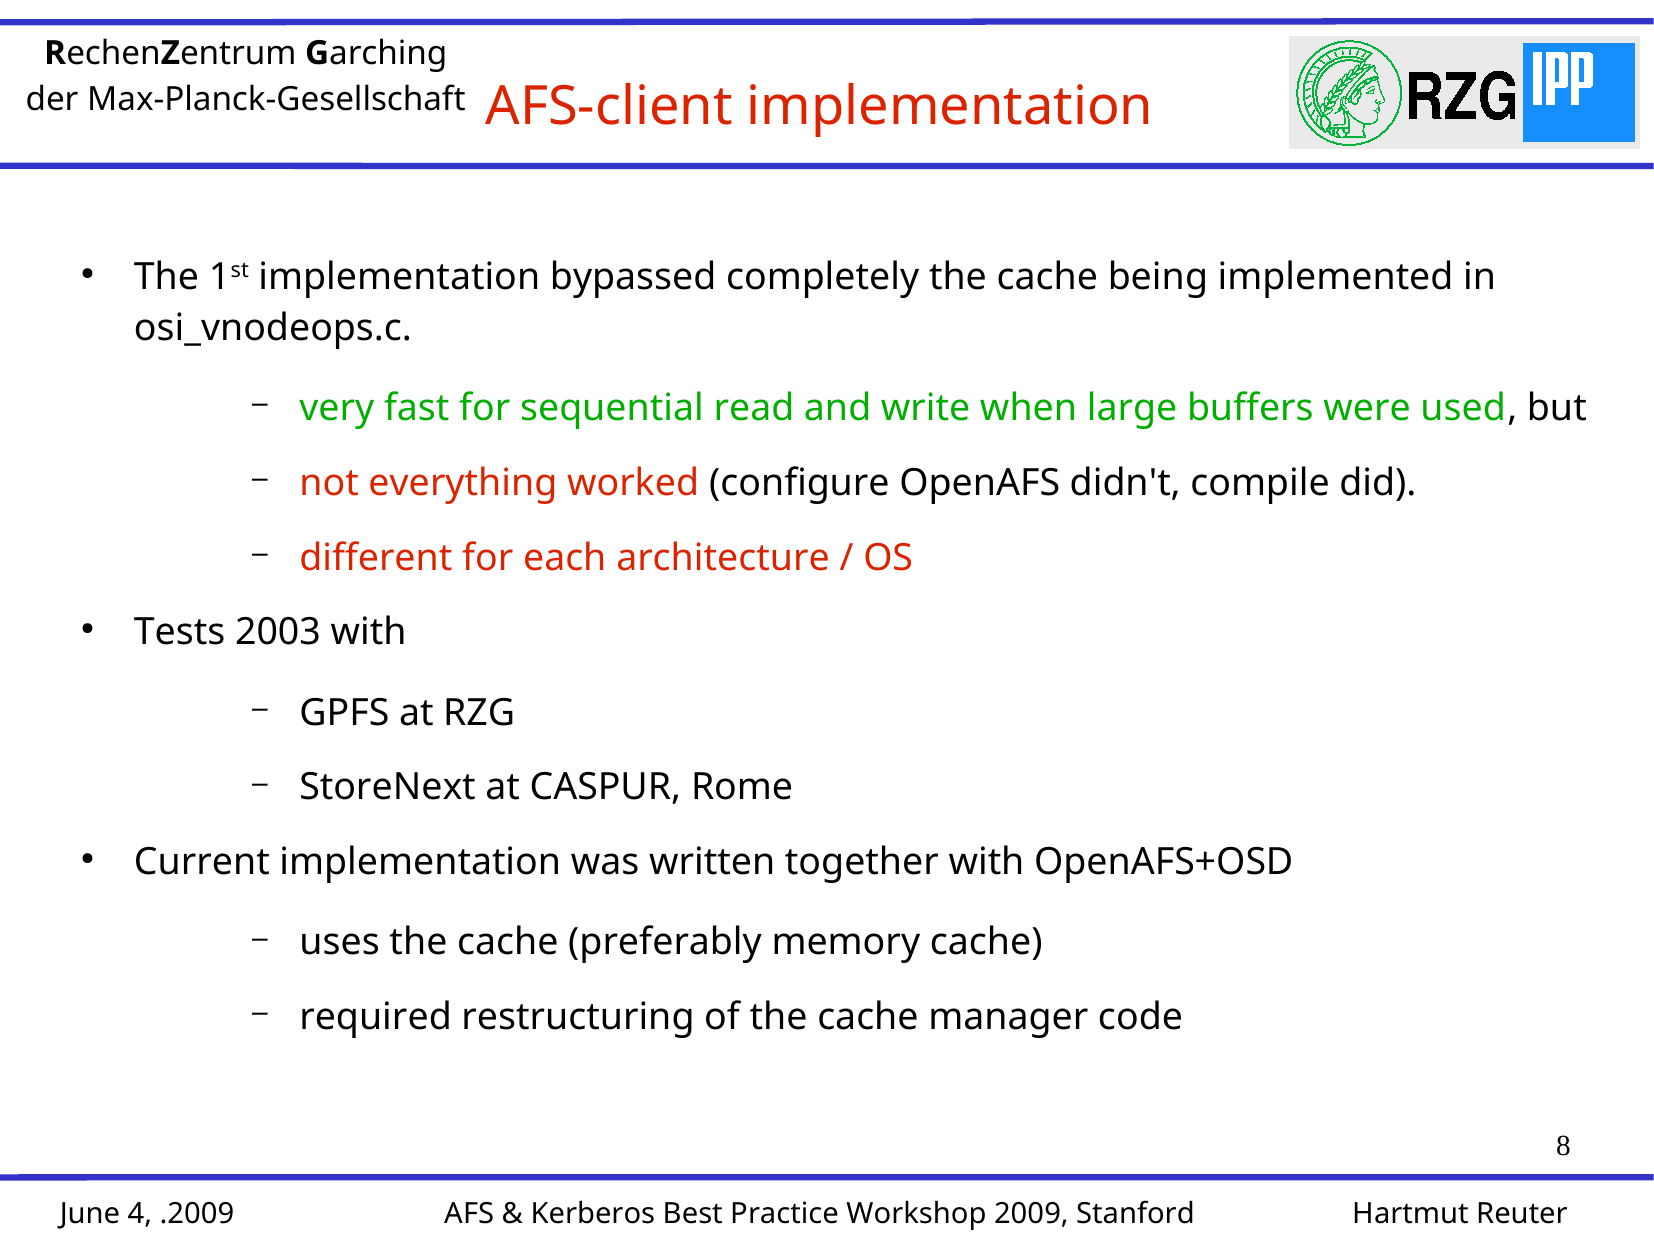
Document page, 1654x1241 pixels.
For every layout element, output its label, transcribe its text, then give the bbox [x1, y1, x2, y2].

list The 1st implementation bypassed completely the cache being implemented in osi_vnodeops.c. very fast for sequential read and write when large buffers were used, but not everything worked (configure OpenAFS didn't, compile did). different for each architecture / OS Tests 2003 with GPFS at RZG StoreNext at CASPUR, Rome Current implementation was written together with OpenAFS+OSD uses the cache (preferably memory cache) required restructuring of the cache manager code [48, 196, 1609, 1241]
picture [1289, 36, 1640, 58]
text_box AFS-client implementation [0, 58, 1654, 184]
